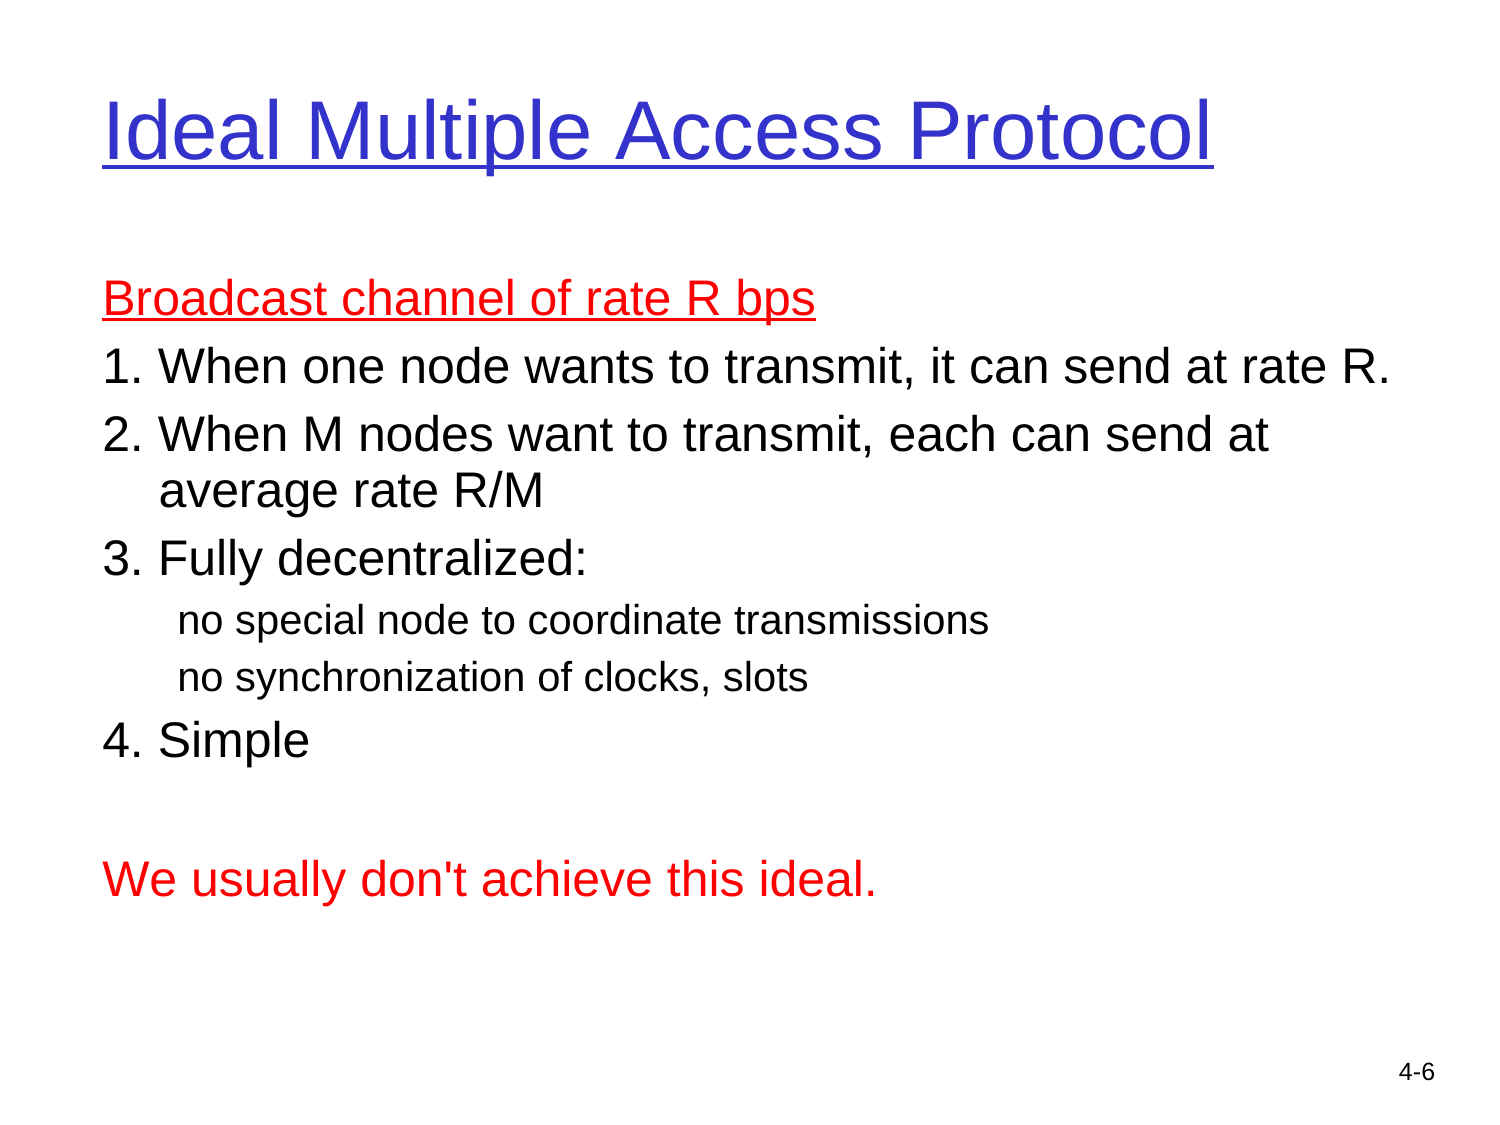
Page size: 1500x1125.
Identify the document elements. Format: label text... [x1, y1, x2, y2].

list Broadcast channel of rate R bps 1. When one node wants to transmit, it can send at rate R. 2. When M nodes want to transmit, each can send at average rate R/M 3. Fully decentralized: no special node to coordinate transmissions no synchronization of clocks, slots 4. Simple We usually don't achieve this ideal. [87, 262, 1413, 1026]
title Ideal Multiple Access Protocol [87, 37, 1363, 225]
